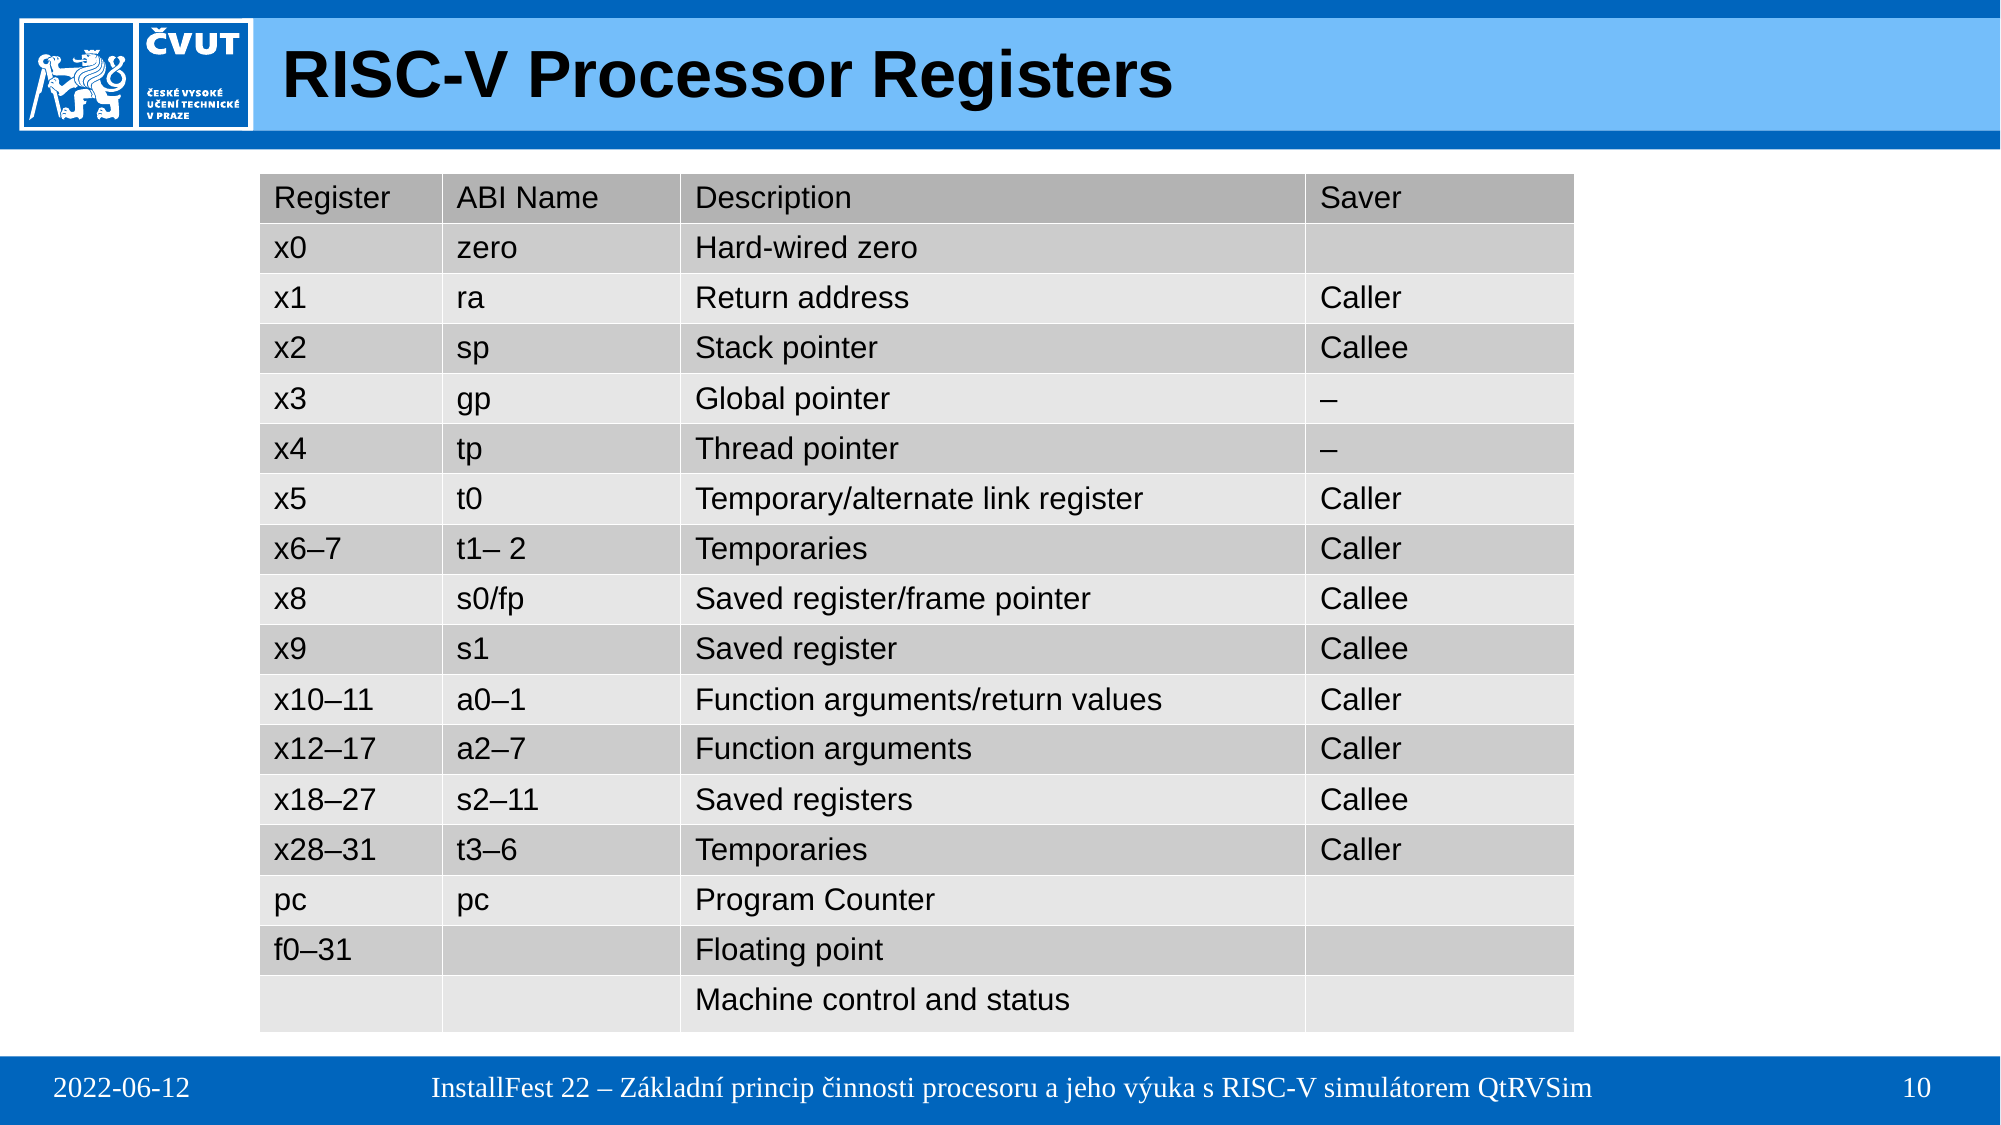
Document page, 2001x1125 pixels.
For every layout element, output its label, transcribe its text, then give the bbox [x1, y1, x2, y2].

table_cell x5 [260, 474, 442, 524]
table_cell Temporaries [681, 525, 1305, 574]
table_cell s2–11 [443, 775, 680, 824]
table_cell x3 [260, 374, 442, 423]
table_cell Return address [681, 274, 1305, 323]
table_cell Hard-wired zero [681, 224, 1305, 273]
table_cell a0–1 [443, 675, 680, 724]
table_cell Floating point [681, 926, 1305, 975]
table_cell s1 [443, 625, 680, 674]
table_cell tp [443, 424, 680, 473]
table_cell t1– 2 [443, 525, 680, 574]
table_cell Function arguments [681, 725, 1305, 774]
table_cell [1306, 876, 1574, 925]
title RISC-V Processor Registers [253, 18, 2001, 131]
table_cell pc [260, 876, 442, 925]
table_cell x8 [260, 575, 442, 624]
table_cell Caller [1306, 725, 1574, 774]
table_cell [443, 976, 680, 1032]
table_cell Machine control and status [681, 976, 1305, 1032]
table_cell [1306, 976, 1574, 1032]
table_cell x12–17 [260, 725, 442, 774]
table_header ABI Name [443, 174, 680, 223]
table_cell x28–31 [260, 825, 442, 875]
table_cell Saved register/frame pointer [681, 575, 1305, 624]
table_cell Callee [1306, 625, 1574, 674]
table_cell x4 [260, 424, 442, 473]
table_cell gp [443, 374, 680, 423]
table_cell x6–7 [260, 525, 442, 574]
table_cell [443, 926, 680, 975]
table_cell s0/fp [443, 575, 680, 624]
table_cell x0 [260, 224, 442, 273]
table_cell Saved registers [681, 775, 1305, 824]
table_cell sp [443, 324, 680, 373]
table_cell t3–6 [443, 825, 680, 875]
table_cell pc [443, 876, 680, 925]
table_cell [260, 976, 442, 1032]
table_header Register [260, 174, 442, 223]
table_cell [1306, 224, 1574, 273]
table_cell Stack pointer [681, 324, 1305, 373]
table_cell f0–31 [260, 926, 442, 975]
table_header Description [681, 174, 1305, 223]
table_cell x9 [260, 625, 442, 674]
table_cell x10–11 [260, 675, 442, 724]
table_cell [1306, 926, 1574, 975]
table_cell Caller [1306, 274, 1574, 323]
table_cell ra [443, 274, 680, 323]
table_cell Program Counter [681, 876, 1305, 925]
table_cell Thread pointer [681, 424, 1305, 473]
table_cell Caller [1306, 525, 1574, 574]
table_cell Temporaries [681, 825, 1305, 875]
table_cell t0 [443, 474, 680, 524]
table_cell Global pointer [681, 374, 1305, 423]
table_cell Caller [1306, 474, 1574, 524]
table_cell Callee [1306, 575, 1574, 624]
table_cell Caller [1306, 675, 1574, 724]
table_cell a2–7 [443, 725, 680, 774]
table_header Saver [1306, 174, 1574, 223]
table_cell Saved register [681, 625, 1305, 674]
table_cell – [1306, 424, 1574, 473]
table_cell x18–27 [260, 775, 442, 824]
table_cell – [1306, 374, 1574, 423]
table_cell zero [443, 224, 680, 273]
table_cell x2 [260, 324, 442, 373]
table_cell x1 [260, 274, 442, 323]
table_cell Temporary/alternate link register [681, 474, 1305, 524]
table_cell Callee [1306, 324, 1574, 373]
table_cell Caller [1306, 825, 1574, 875]
table_cell Function arguments/return values [681, 675, 1305, 724]
table_cell Callee [1306, 775, 1574, 824]
